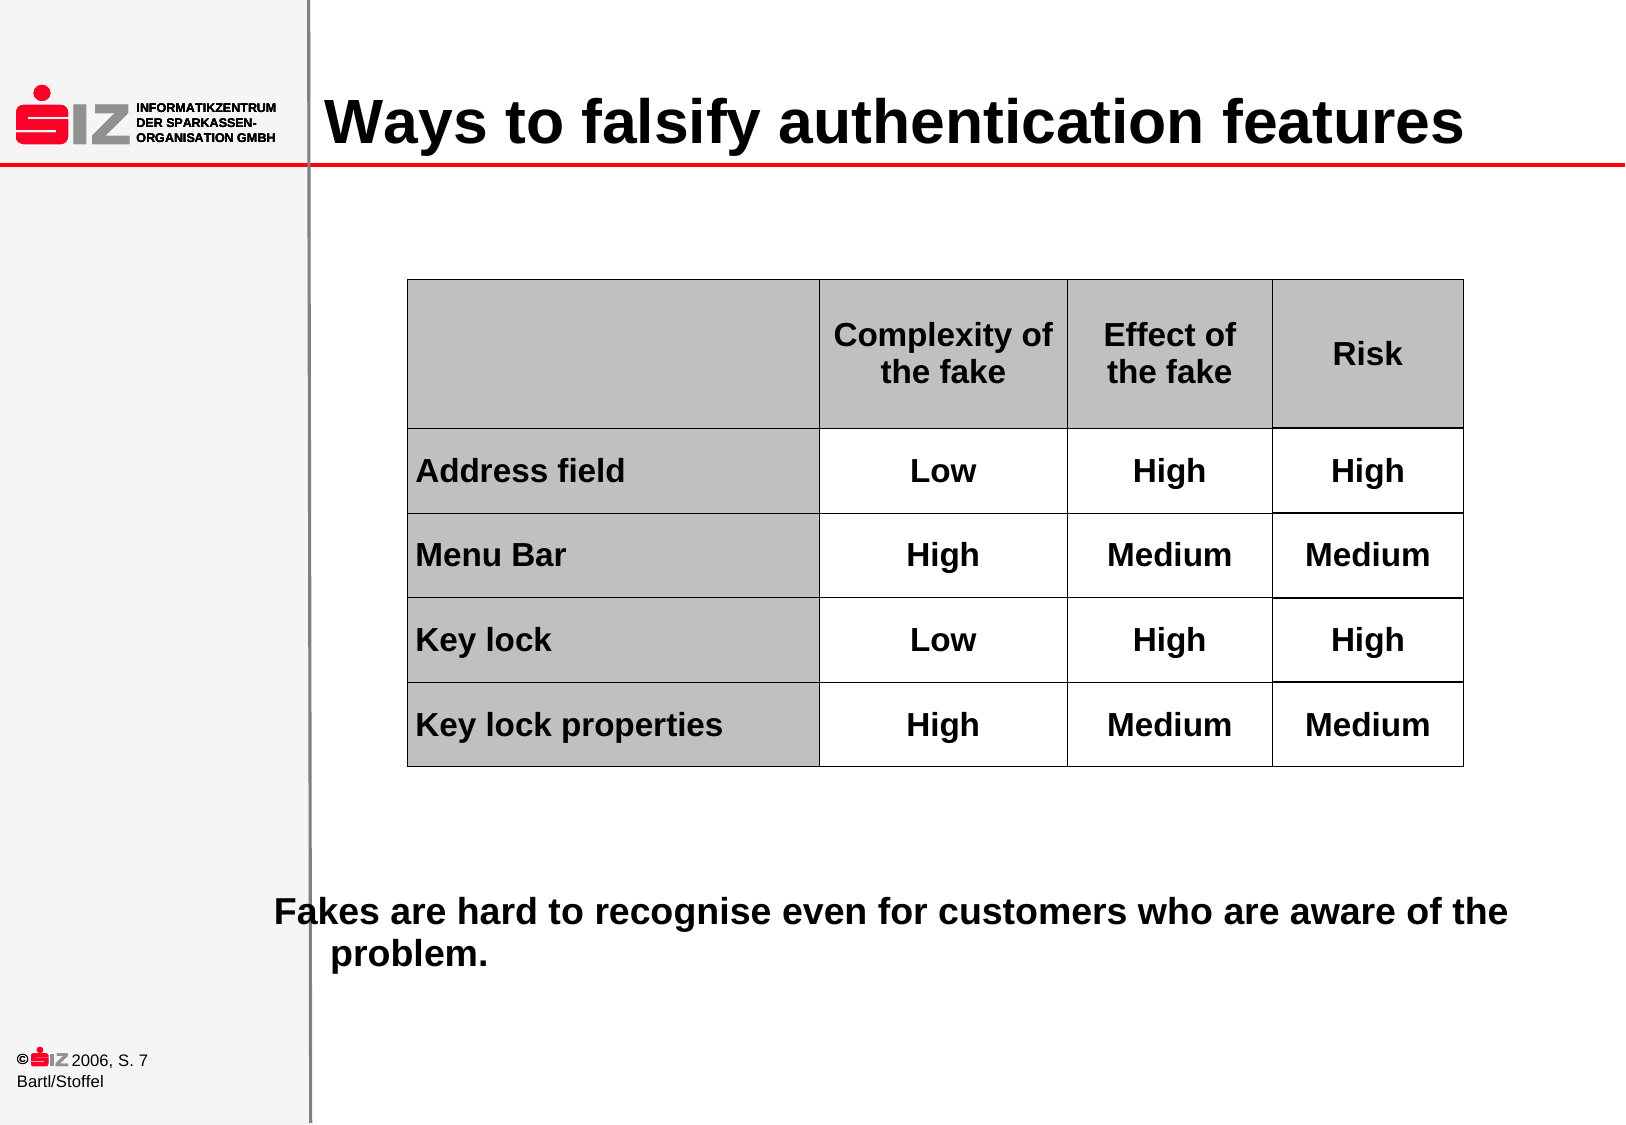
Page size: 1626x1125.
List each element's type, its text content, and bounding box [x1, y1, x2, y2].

text_box High [820, 683, 1067, 766]
text_box High [1068, 429, 1272, 513]
text_box Medium [1068, 514, 1272, 597]
text_box High [1273, 429, 1463, 512]
text_box Medium [1273, 514, 1463, 597]
list Fakes are hard to recognise even for customers who are aware of the problem. [273, 890, 1562, 981]
text_box High [1068, 598, 1272, 682]
text_box Menu Bar [408, 514, 819, 597]
text_box Key lock properties [408, 683, 819, 766]
text_box Low [820, 598, 1067, 682]
text_box Address field [408, 429, 819, 513]
text_box Medium [1273, 683, 1463, 766]
text_box Complexity of the fake [820, 280, 1067, 428]
title Ways to falsify authentication features [319, 91, 1558, 156]
text_box Effect of the fake [1068, 280, 1272, 428]
text_box [408, 280, 819, 428]
text_box Low [820, 429, 1067, 513]
text_box Risk [1273, 280, 1463, 427]
text_box Medium [1068, 683, 1272, 766]
text_box High [1273, 599, 1463, 681]
text_box High [820, 514, 1067, 597]
text_box Key lock [408, 598, 819, 682]
